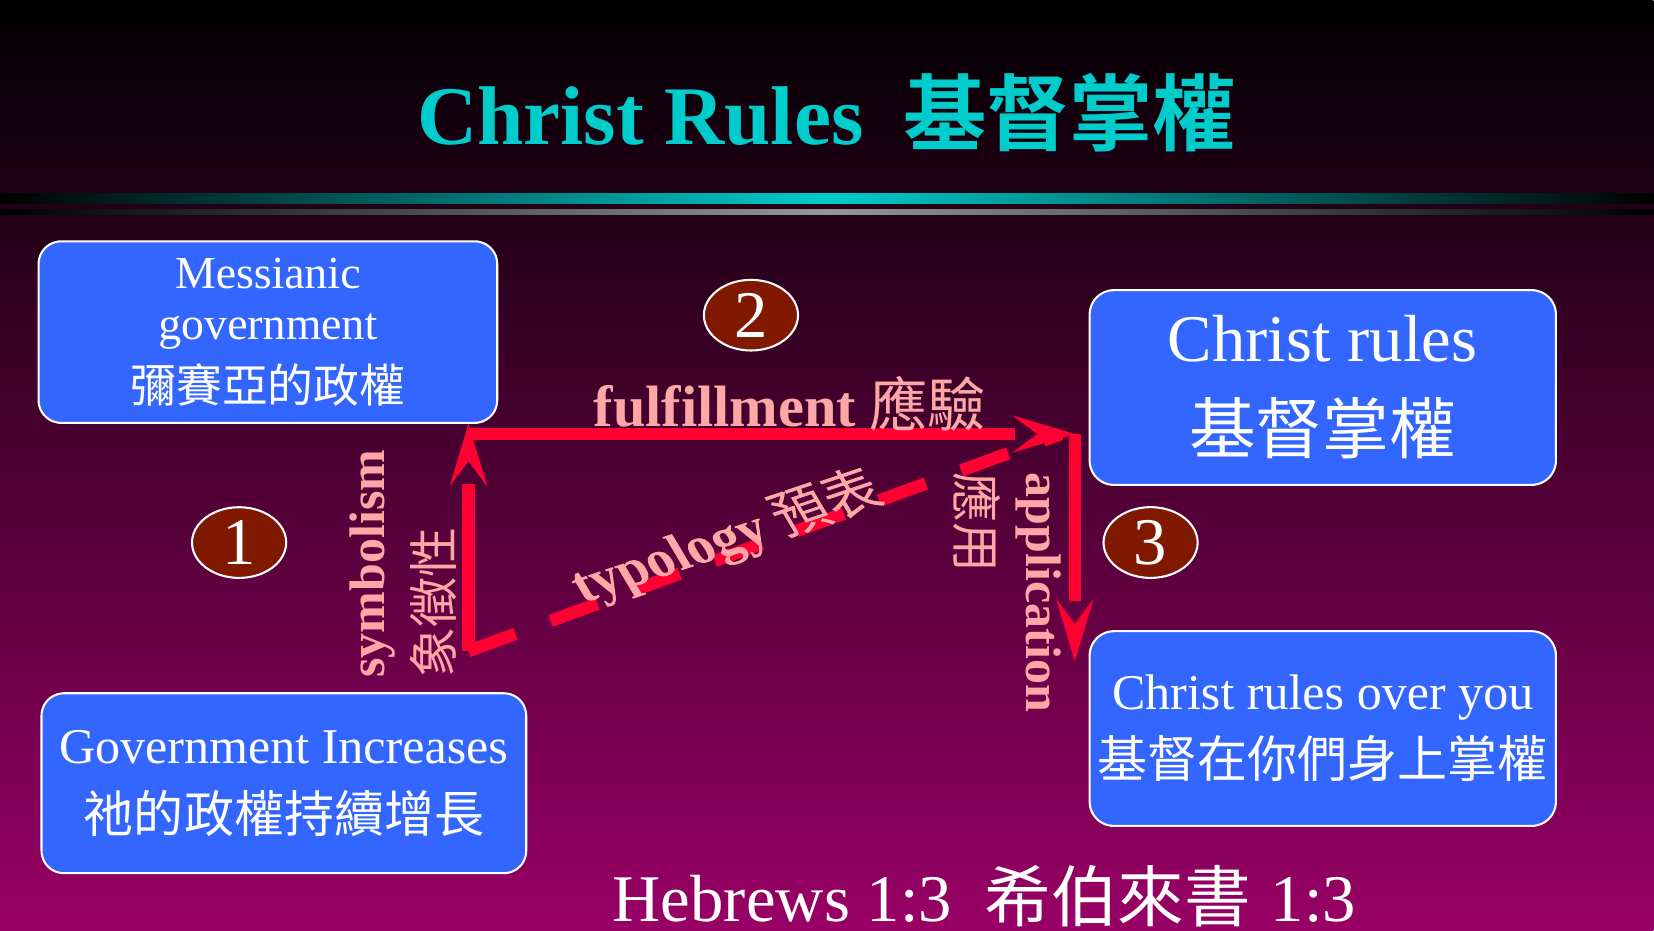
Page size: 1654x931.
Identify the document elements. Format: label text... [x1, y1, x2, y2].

text_box Christ rules over you 基督在你們身上掌權 [1089, 631, 1556, 826]
text_box symbolism象徵性 [332, 406, 476, 693]
text_box Government Increases 祂的政權持續增長 [41, 693, 527, 874]
text_box 2 [703, 279, 799, 351]
text_box 1 [191, 507, 287, 578]
text_box fulfillment應驗 [578, 351, 1006, 451]
text_box 3 [1103, 507, 1198, 578]
text_box Christ rules 基督掌權 [1089, 290, 1556, 485]
text_box application 應用 [935, 457, 1079, 779]
text_box Hebrews 1:3 希伯來書1:3 [597, 836, 1654, 931]
text_box typology預表 [532, 451, 921, 629]
text_box Messianic government 彌賽亞的政權 [38, 241, 498, 423]
title Christ Rules 基督掌權 [117, 30, 1537, 186]
